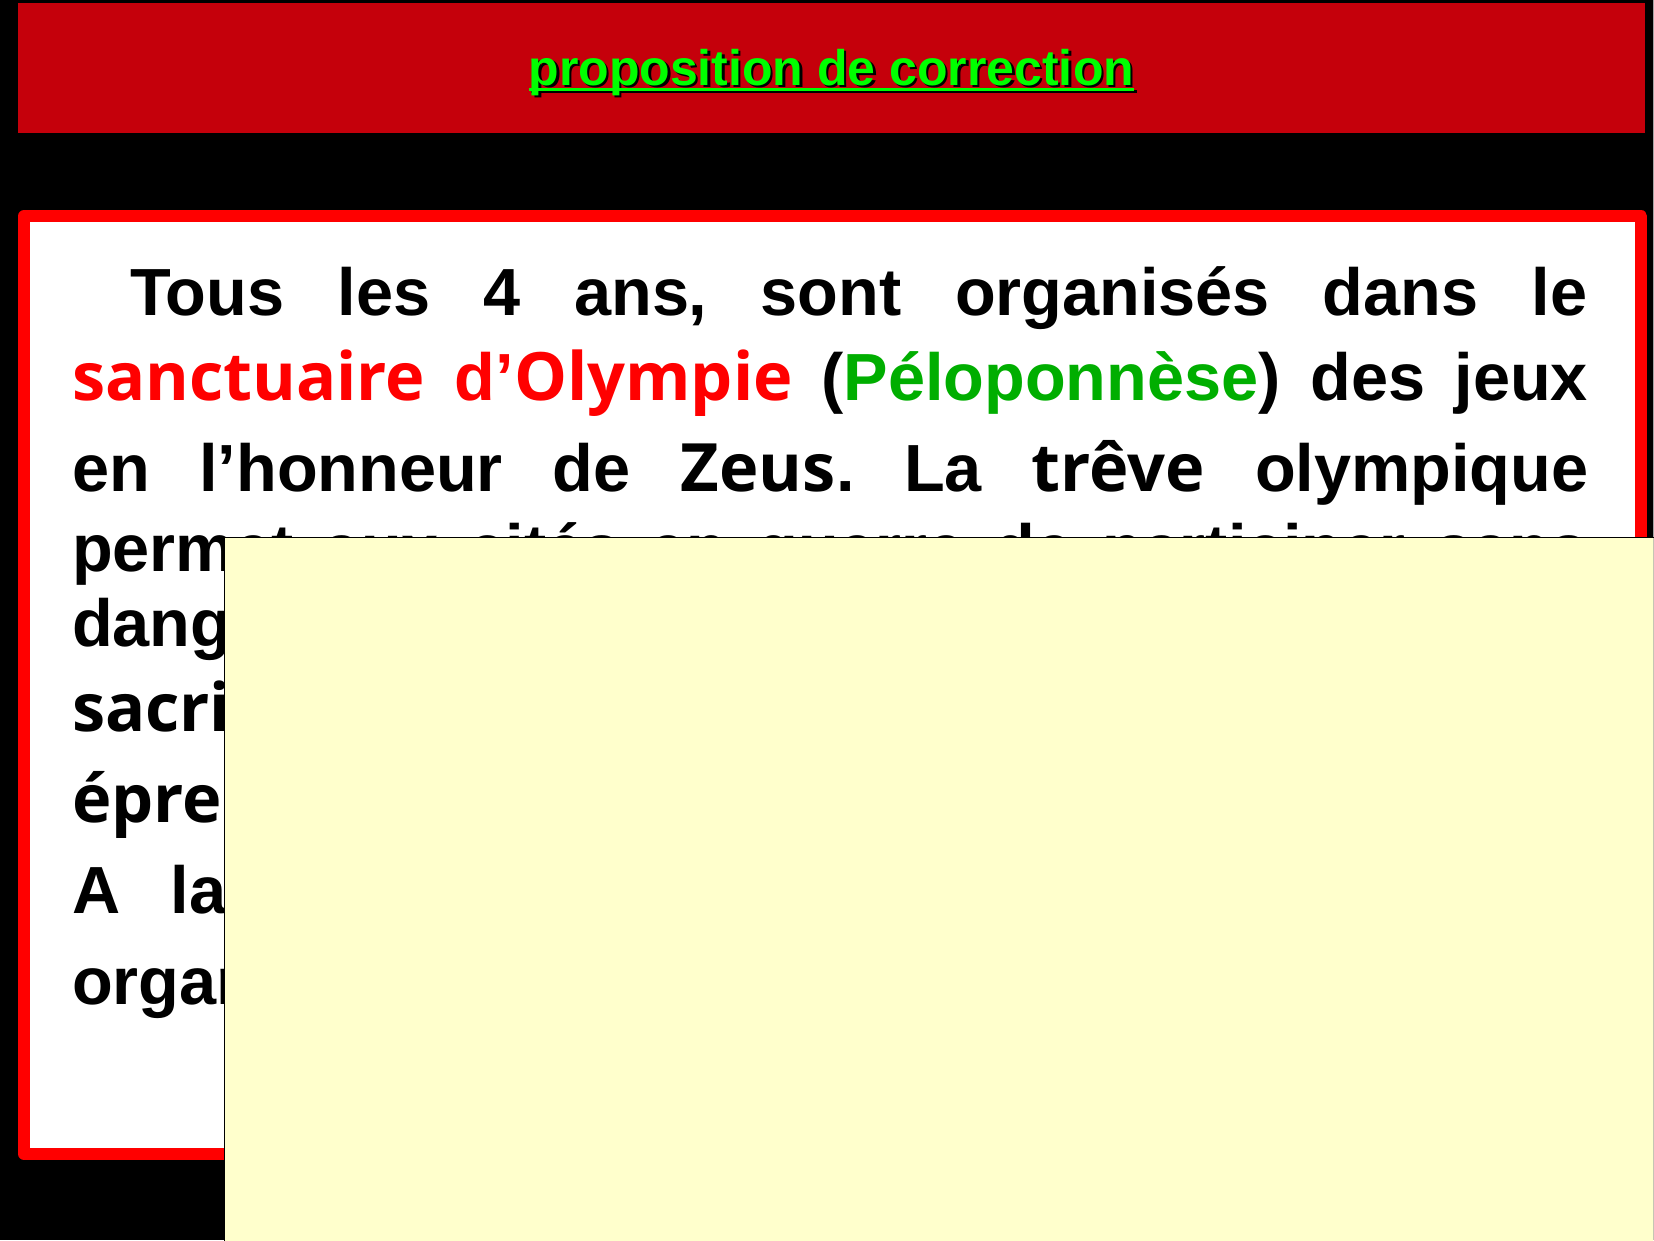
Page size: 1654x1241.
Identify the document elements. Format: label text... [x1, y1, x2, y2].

text_box [23, 216, 1654, 1241]
text_box proposition de correction [17, 2, 1646, 134]
text_box Tous les 4 ans, sont organisés dans le sanctuaire d’Olympie (Péloponnèse) des jeux en l’honneur de Zeus. La trêve olympique permet aux cités en guerre de participer sans danger à ce concours sportif. Après des sacrifices, les athlètes prêtent serment et les épreuves débutent pour une durée de 7 jours. A la fin des jeux, un grand banquet est organisé en guise d’offrande à Zeus. [57, 247, 1604, 1201]
